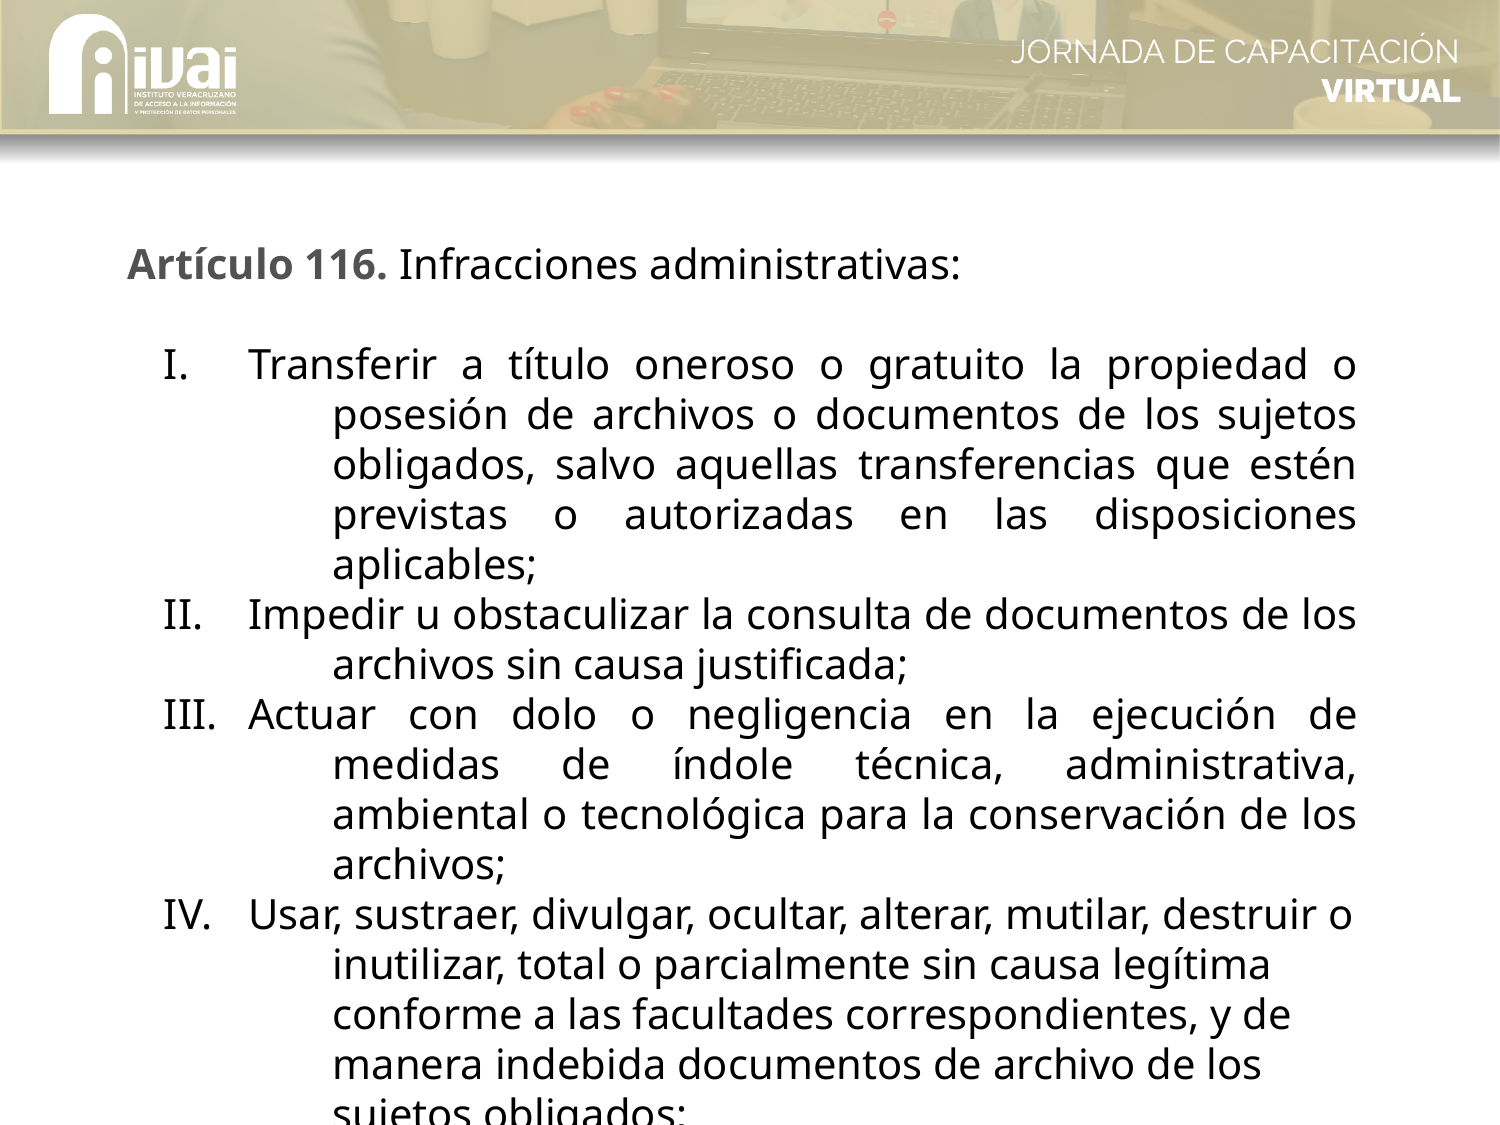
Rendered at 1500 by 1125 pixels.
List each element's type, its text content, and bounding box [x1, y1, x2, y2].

text_box Artículo 116. Infracciones administrativas: Transferir a título oneroso o gratuito la propiedad o posesión de archivos o documentos de los sujetos obligados, salvo aquellas transferencias que estén previstas o autorizadas en las disposiciones aplicables; Impedir u obstaculizar la consulta de documentos de los archivos sin causa justificada; Actuar con dolo o negligencia en la ejecución de medidas de índole técnica, administrativa, ambiental o tecnológica para la conservación de los archivos; Usar, sustraer, divulgar, ocultar, alterar, mutilar, destruir o inutilizar, total o parcialmente sin causa legítima conforme a las facultades correspondientes, y de manera indebida documentos de archivo de los sujetos obligados; [113, 230, 1373, 1125]
